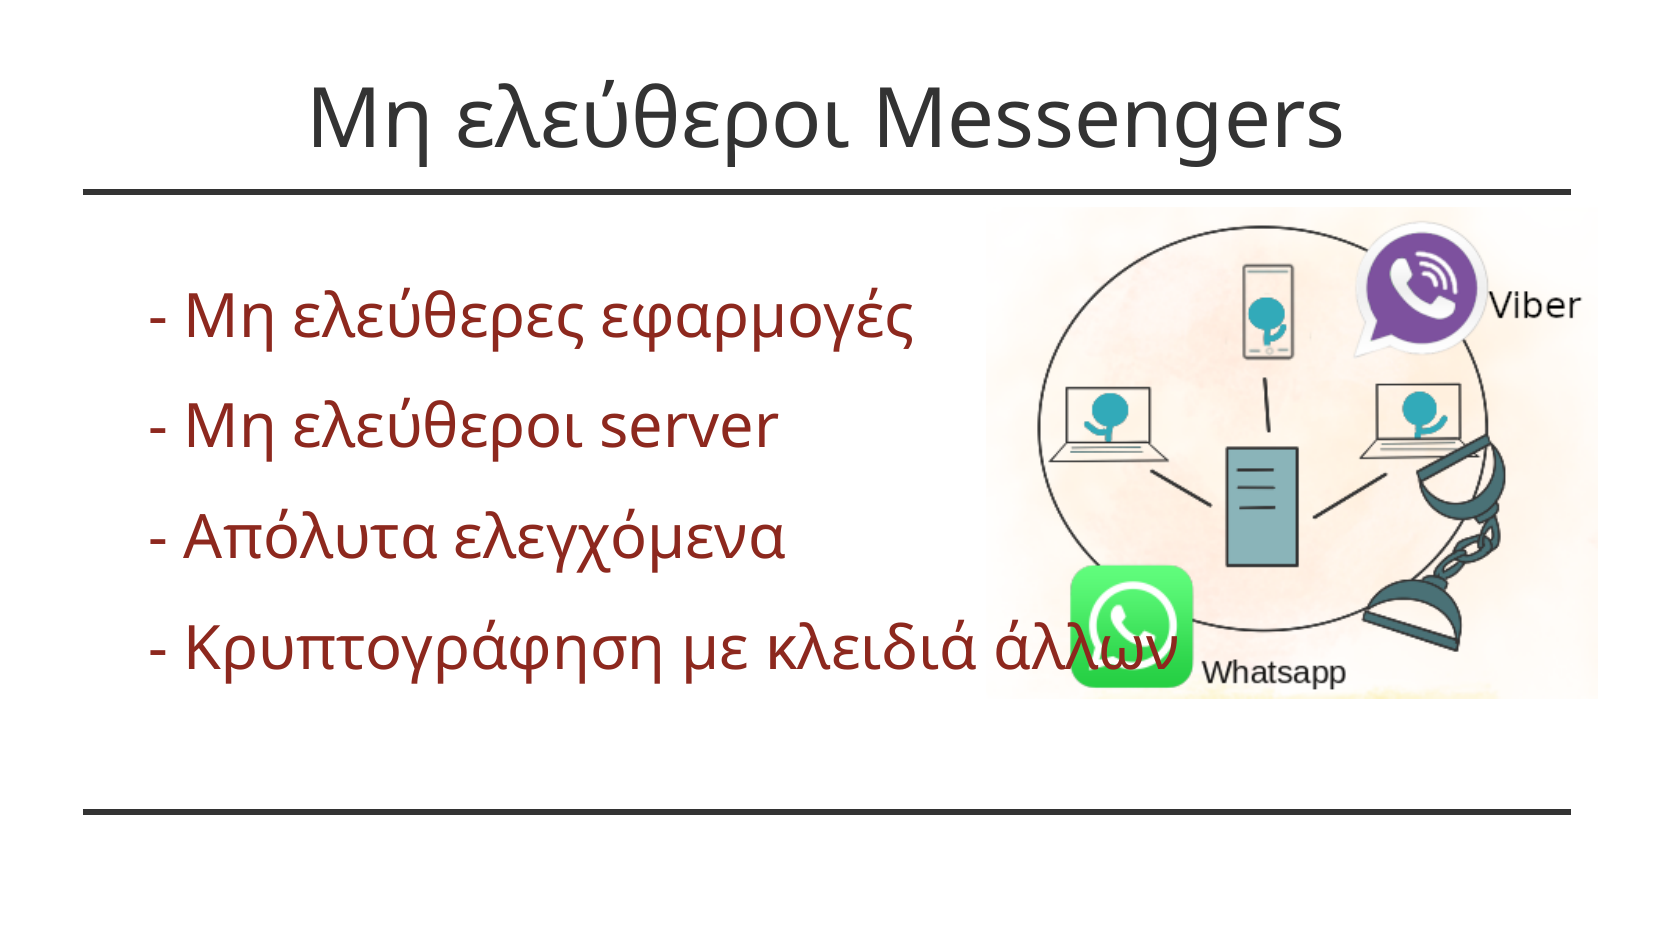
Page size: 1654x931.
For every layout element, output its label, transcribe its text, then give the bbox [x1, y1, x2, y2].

picture [986, 207, 1598, 699]
title Μη ελεύθεροι Messengers [82, 37, 1571, 189]
list - Μη ελεύθερες εφαρμογές - Μη ελεύθεροι server - Απόλυτα ελεγχόμενα - Κρυπτογράφηση με κλειδιά άλλων [82, 271, 1211, 694]
